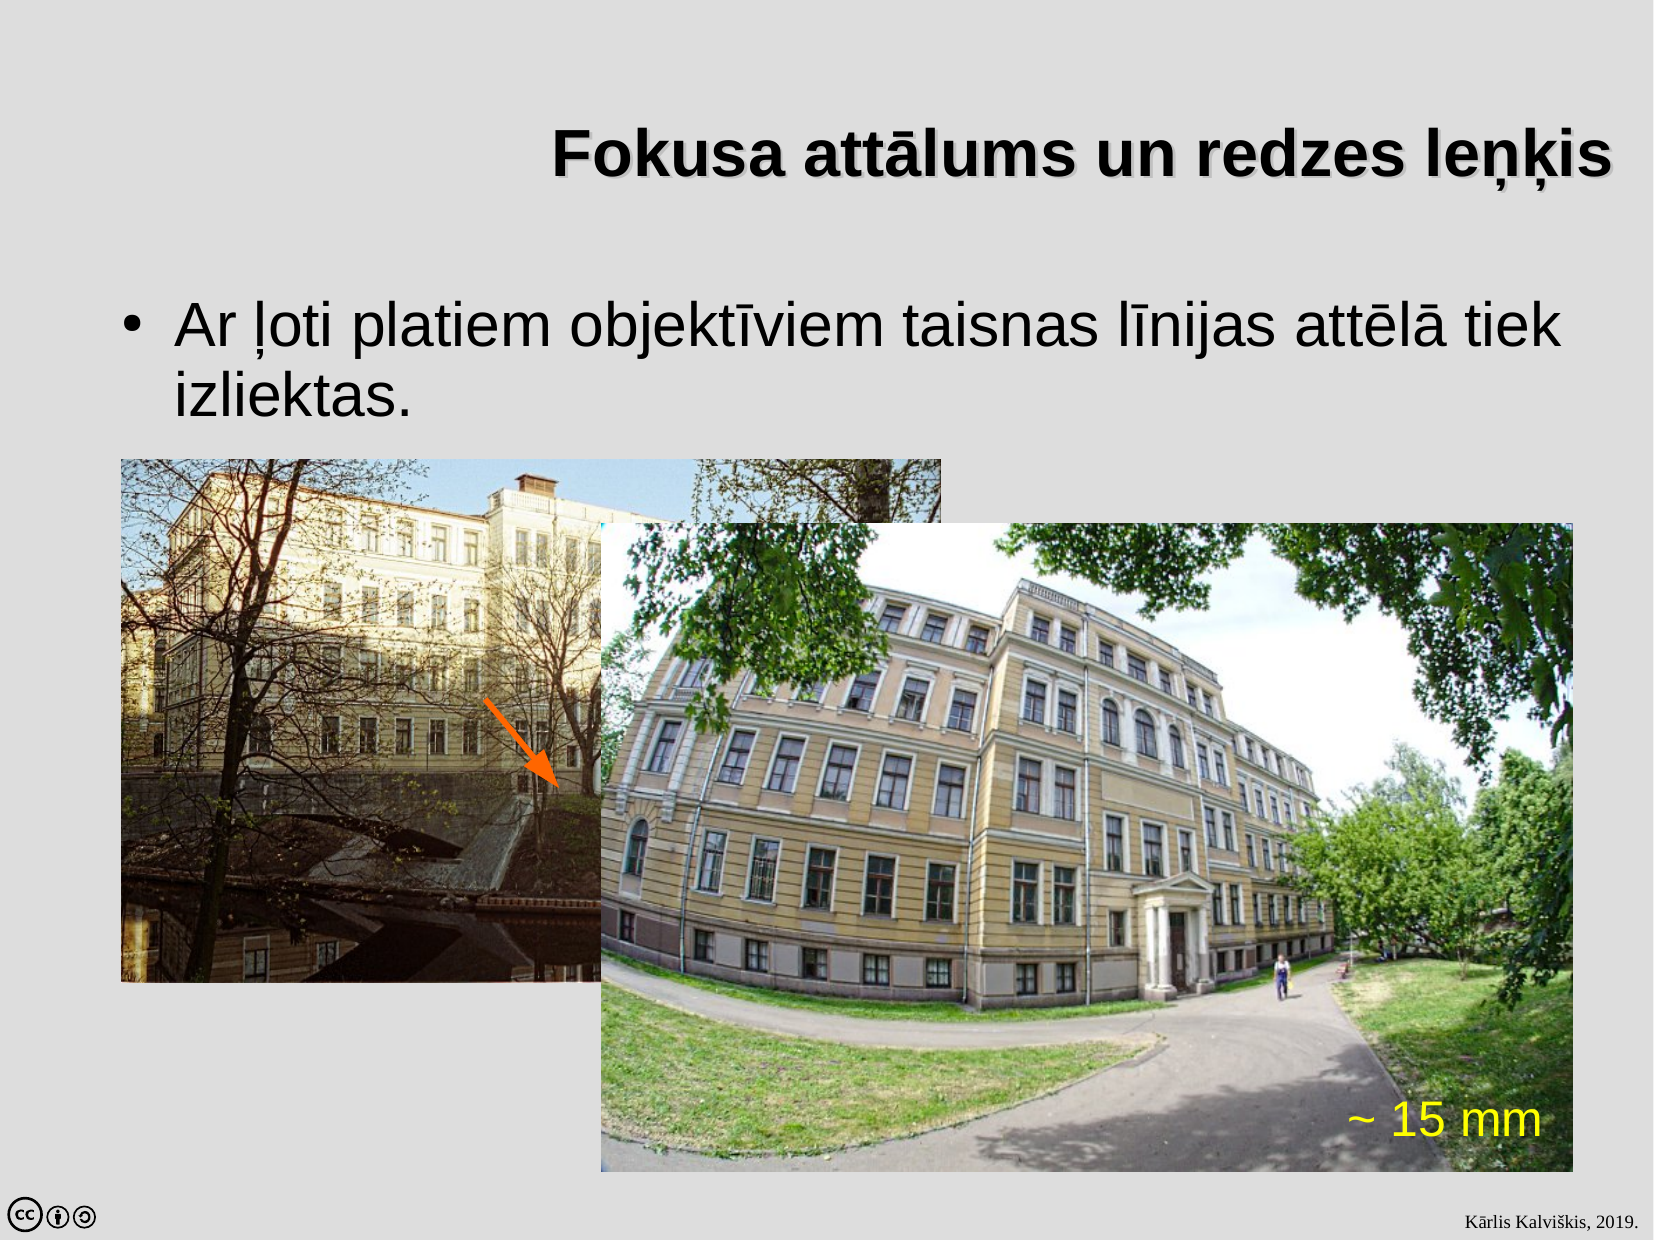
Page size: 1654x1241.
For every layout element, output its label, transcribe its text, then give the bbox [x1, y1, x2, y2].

list Ar ļoti platiem objektīviem taisnas līnijas attēlā tiek izliektas. [37, 290, 1620, 1010]
text_box ~ 15 mm [1120, 1028, 1559, 1155]
title Fokusa attālums un redzes leņķis [42, 49, 1615, 257]
text_box 50 mm [479, 842, 601, 969]
picture [121, 459, 1573, 1172]
